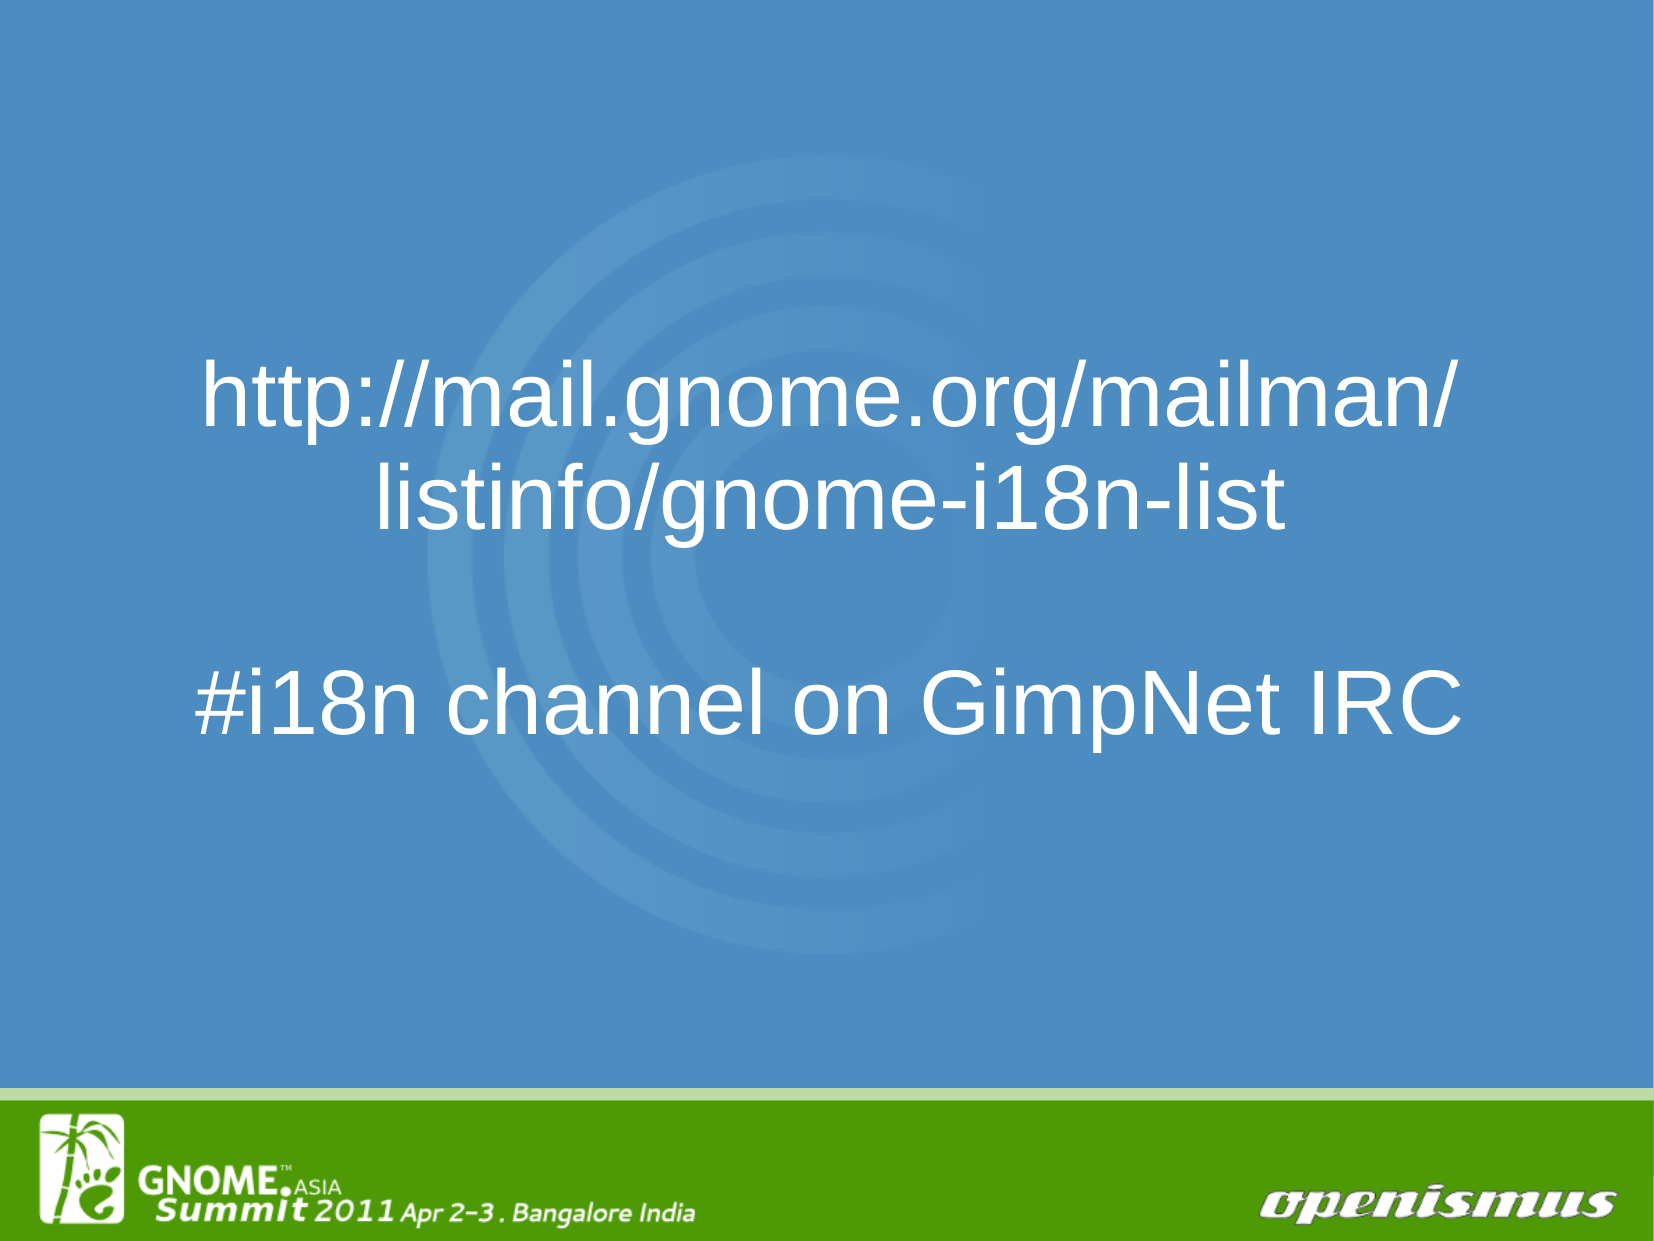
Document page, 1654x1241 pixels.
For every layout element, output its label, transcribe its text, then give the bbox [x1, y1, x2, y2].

title http://mail.gnome.org/mailman/ listinfo/gnome-i18n-list #i18n channel on GimpNet IRC [120, 343, 1542, 754]
picture [0, 0, 1654, 1241]
